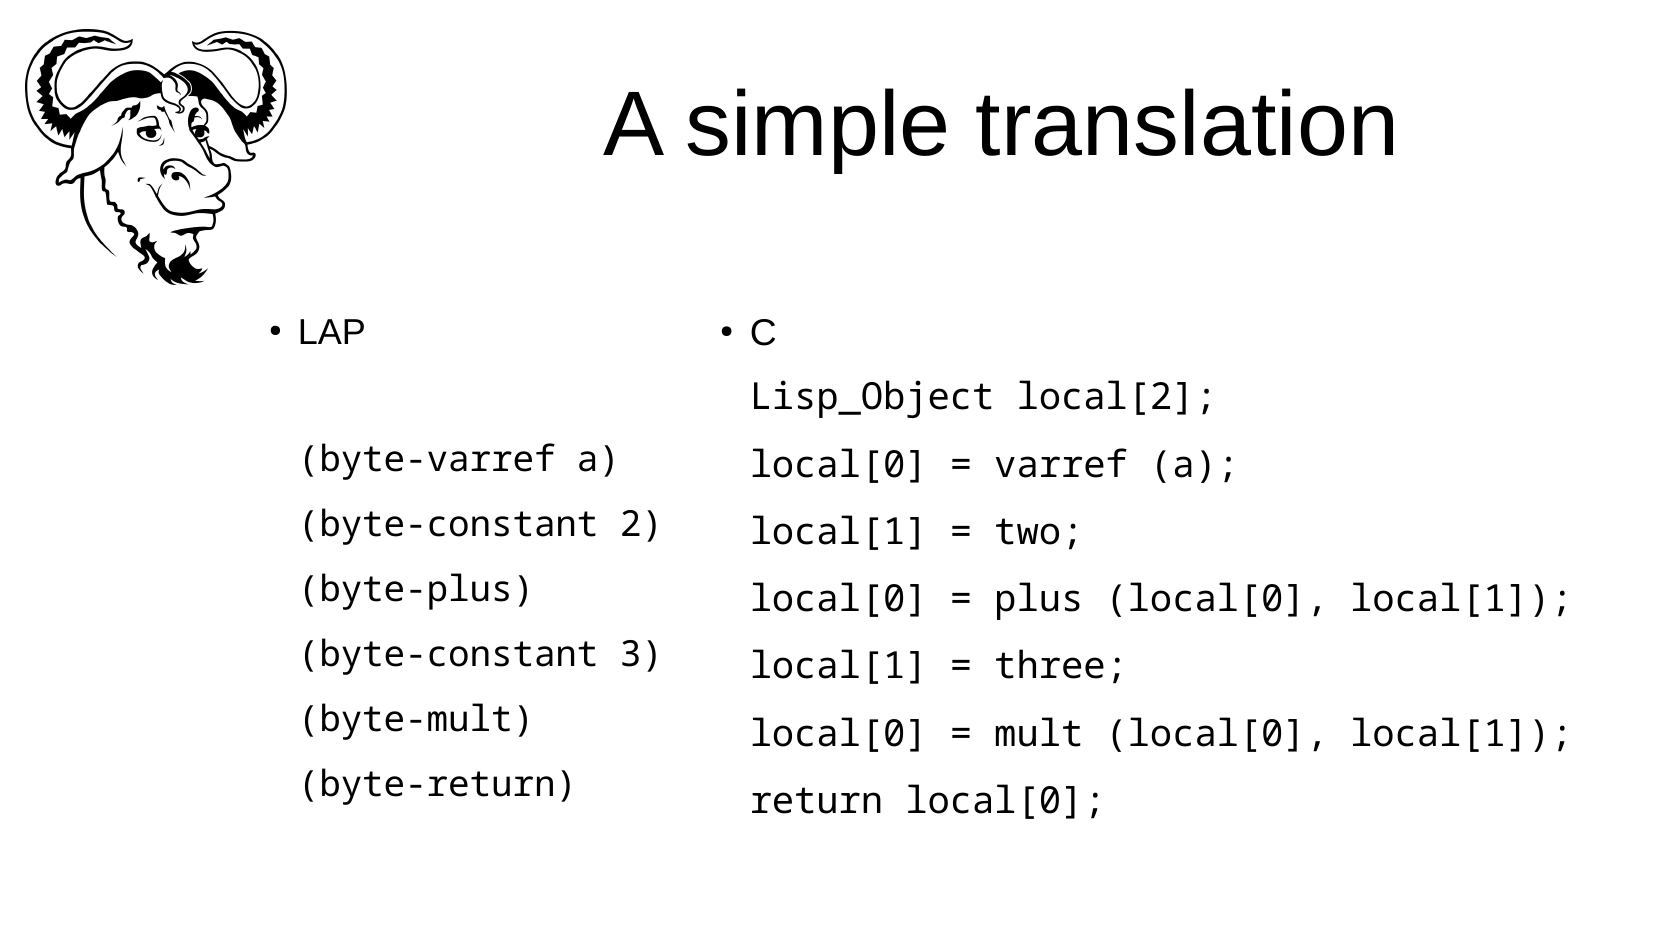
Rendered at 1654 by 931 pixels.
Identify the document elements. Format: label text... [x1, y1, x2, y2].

title A simple translation [456, 37, 1548, 211]
list LAP (byte-varref a) (byte-constant 2) (byte-plus) (byte-constant 3) (byte-mult) (byte-return) [259, 311, 710, 811]
list C Lisp_Object local[2]; local[0] = varref (a); local[1] = two; local[0] = plus (local[0], local[1]); local[1] = three; local[0] = mult (local[0], local[1]); return local[0]; [710, 311, 1654, 826]
picture [25, 29, 287, 285]
